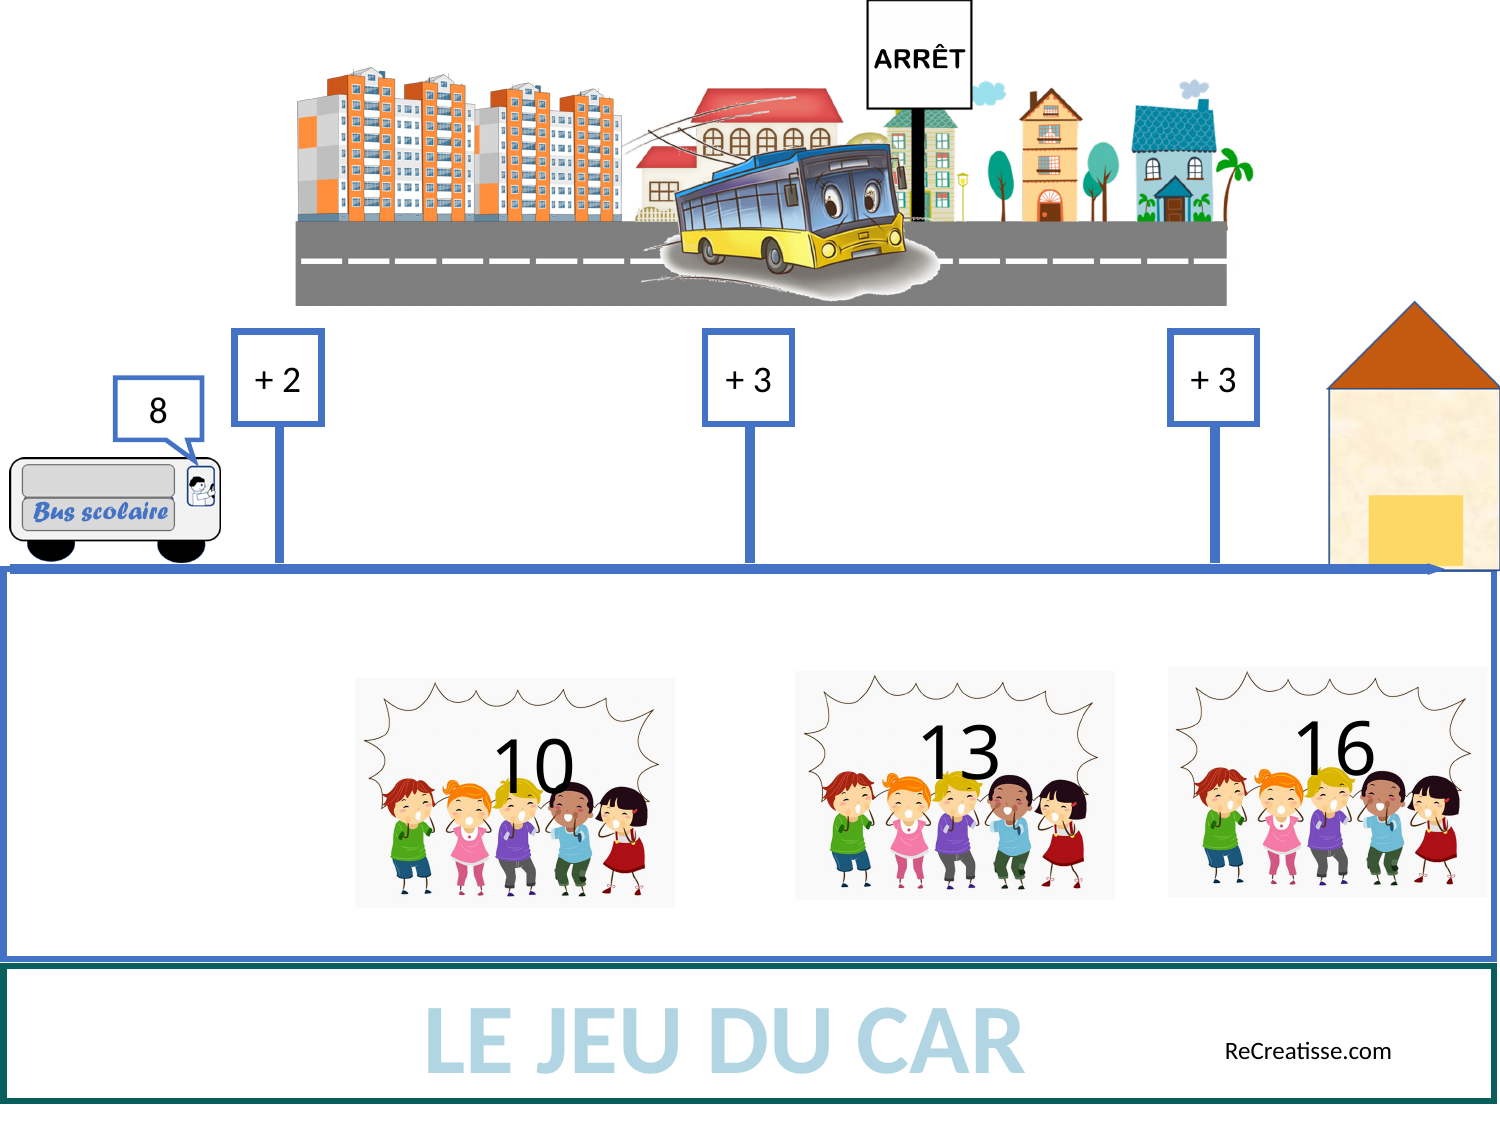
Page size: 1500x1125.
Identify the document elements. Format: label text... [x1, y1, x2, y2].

picture [355, 678, 676, 908]
text_box 10 [476, 711, 592, 816]
text_box 13 [902, 697, 1018, 802]
text_box + 2 [235, 332, 321, 424]
text_box ReCreatisse.com [1210, 1027, 1408, 1073]
picture [1167, 667, 1488, 897]
picture [9, 457, 221, 563]
picture [1325, 300, 1500, 580]
text_box 8 [115, 377, 202, 461]
picture [295, 0, 1261, 306]
text_box + 3 [705, 332, 792, 424]
text_box 16 [1277, 693, 1393, 798]
text_box + 3 [1170, 332, 1257, 424]
text_box [3, 569, 1494, 959]
text_box LE JEU DU CAR [3, 966, 1494, 1101]
picture [795, 671, 1115, 900]
